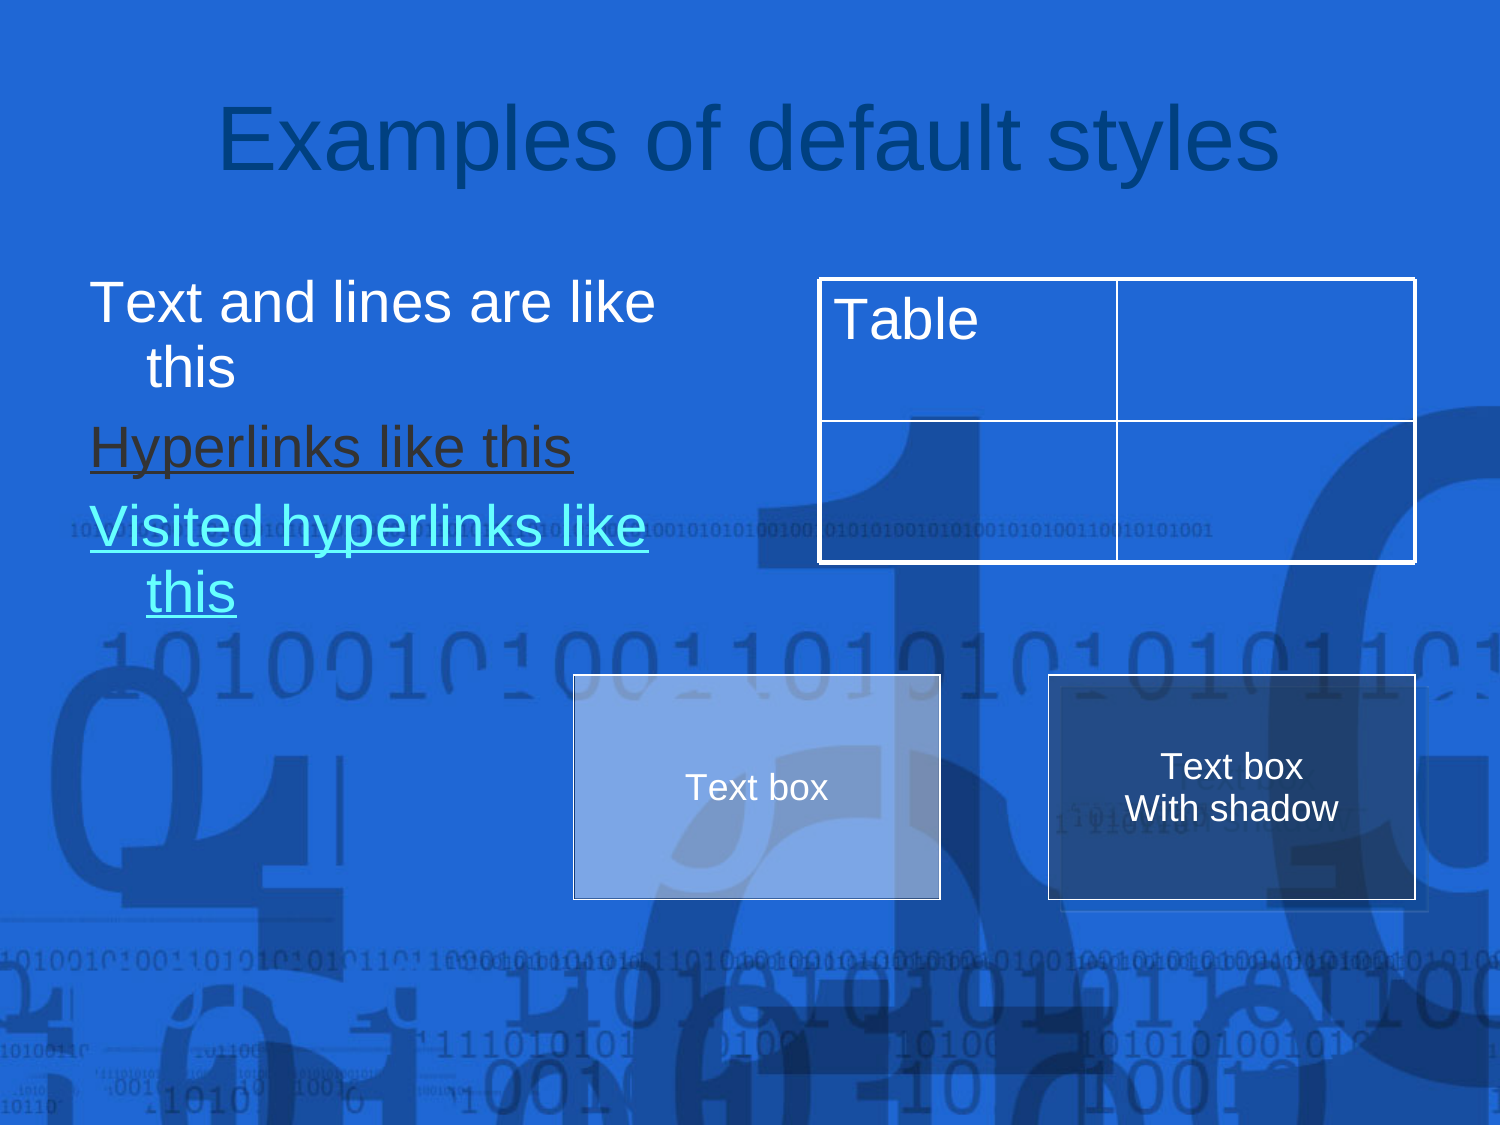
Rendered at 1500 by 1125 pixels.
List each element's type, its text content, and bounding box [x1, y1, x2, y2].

title Examples of default styles [75, 45, 1426, 233]
text_box Text box [573, 674, 940, 900]
text_box Text box With shadow [1048, 674, 1415, 900]
list Text and lines are like this Hyperlinks like this Visited hyperlinks like this [75, 262, 738, 870]
picture [0, 0, 1500, 1125]
text_box Table [822, 281, 1116, 420]
